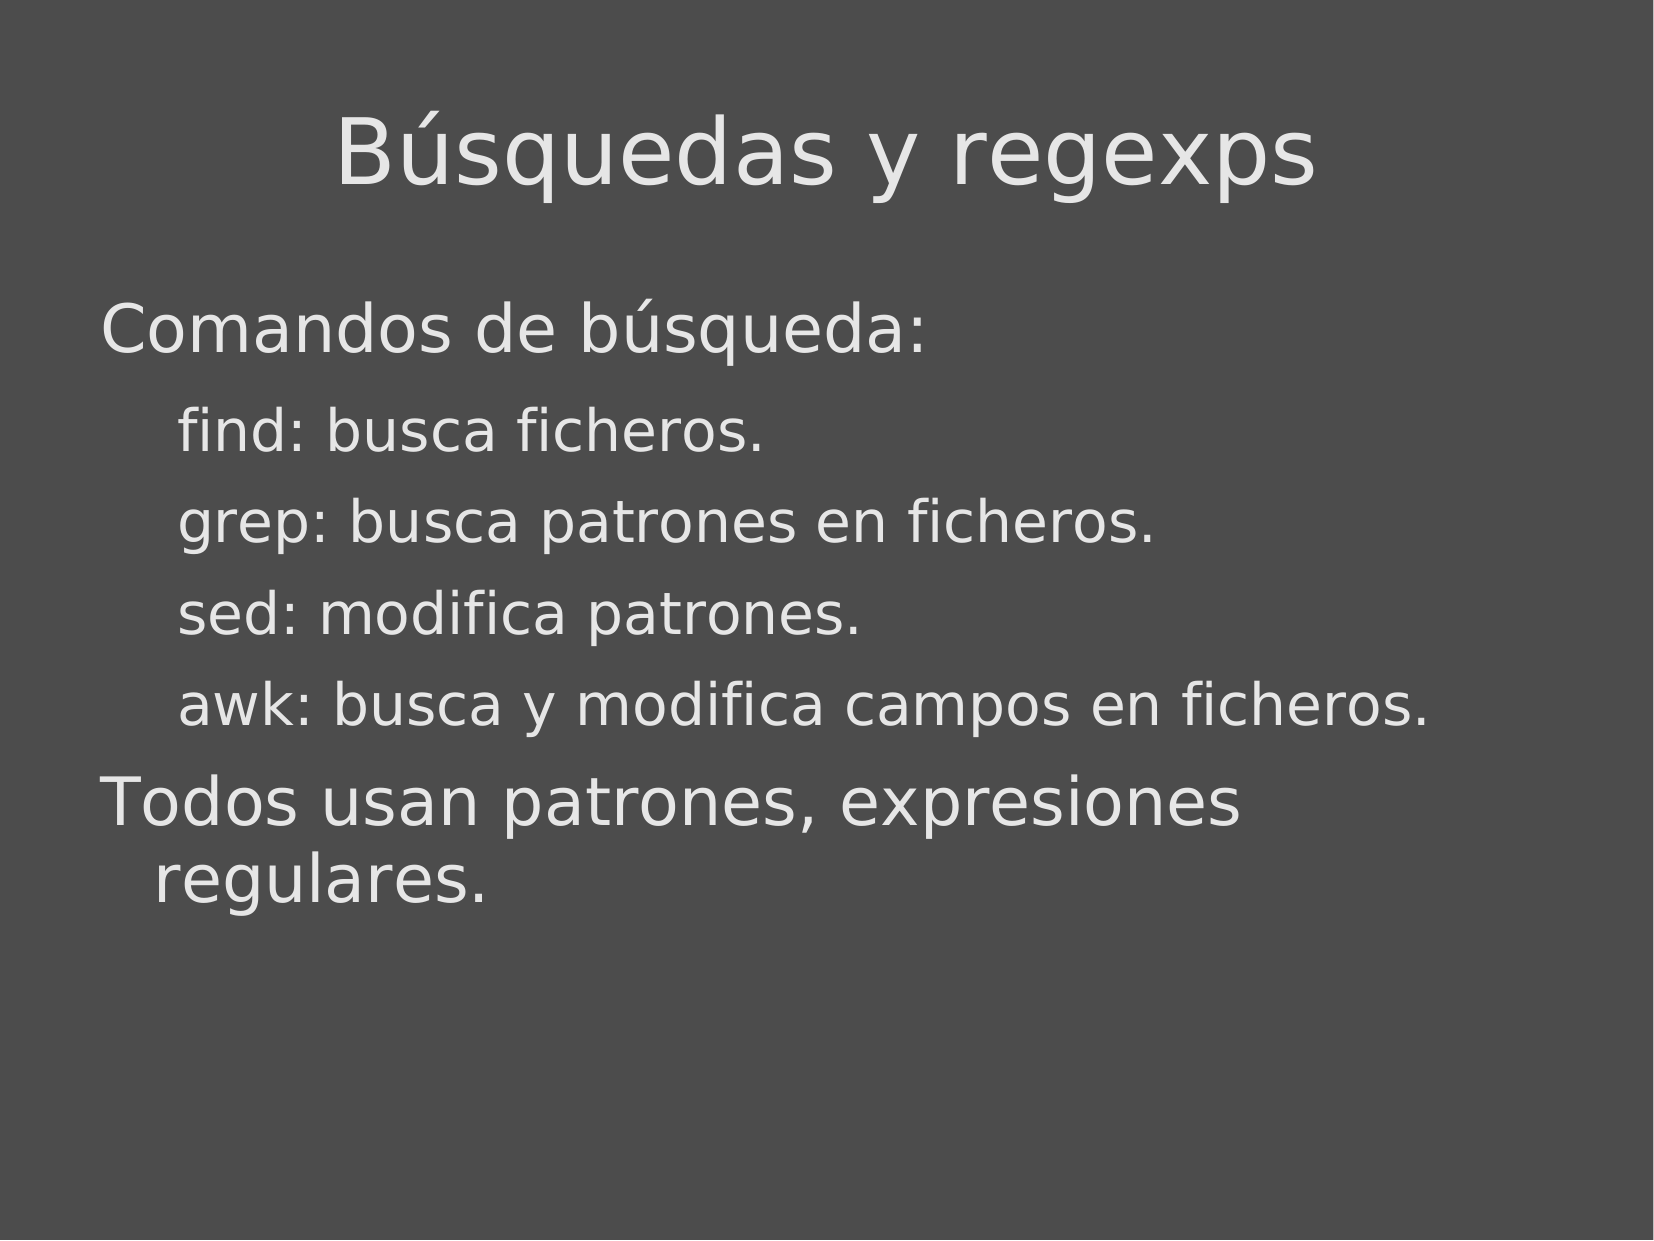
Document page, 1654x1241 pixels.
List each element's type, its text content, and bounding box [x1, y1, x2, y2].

title Búsquedas y regexps [82, 56, 1571, 250]
list Comandos de búsqueda: find: busca ficheros. grep: busca patrones en ficheros. sed: modifica patrones. awk: busca y modifica campos en ficheros. Todos usan patrones, expresiones regulares. [82, 290, 1571, 1094]
